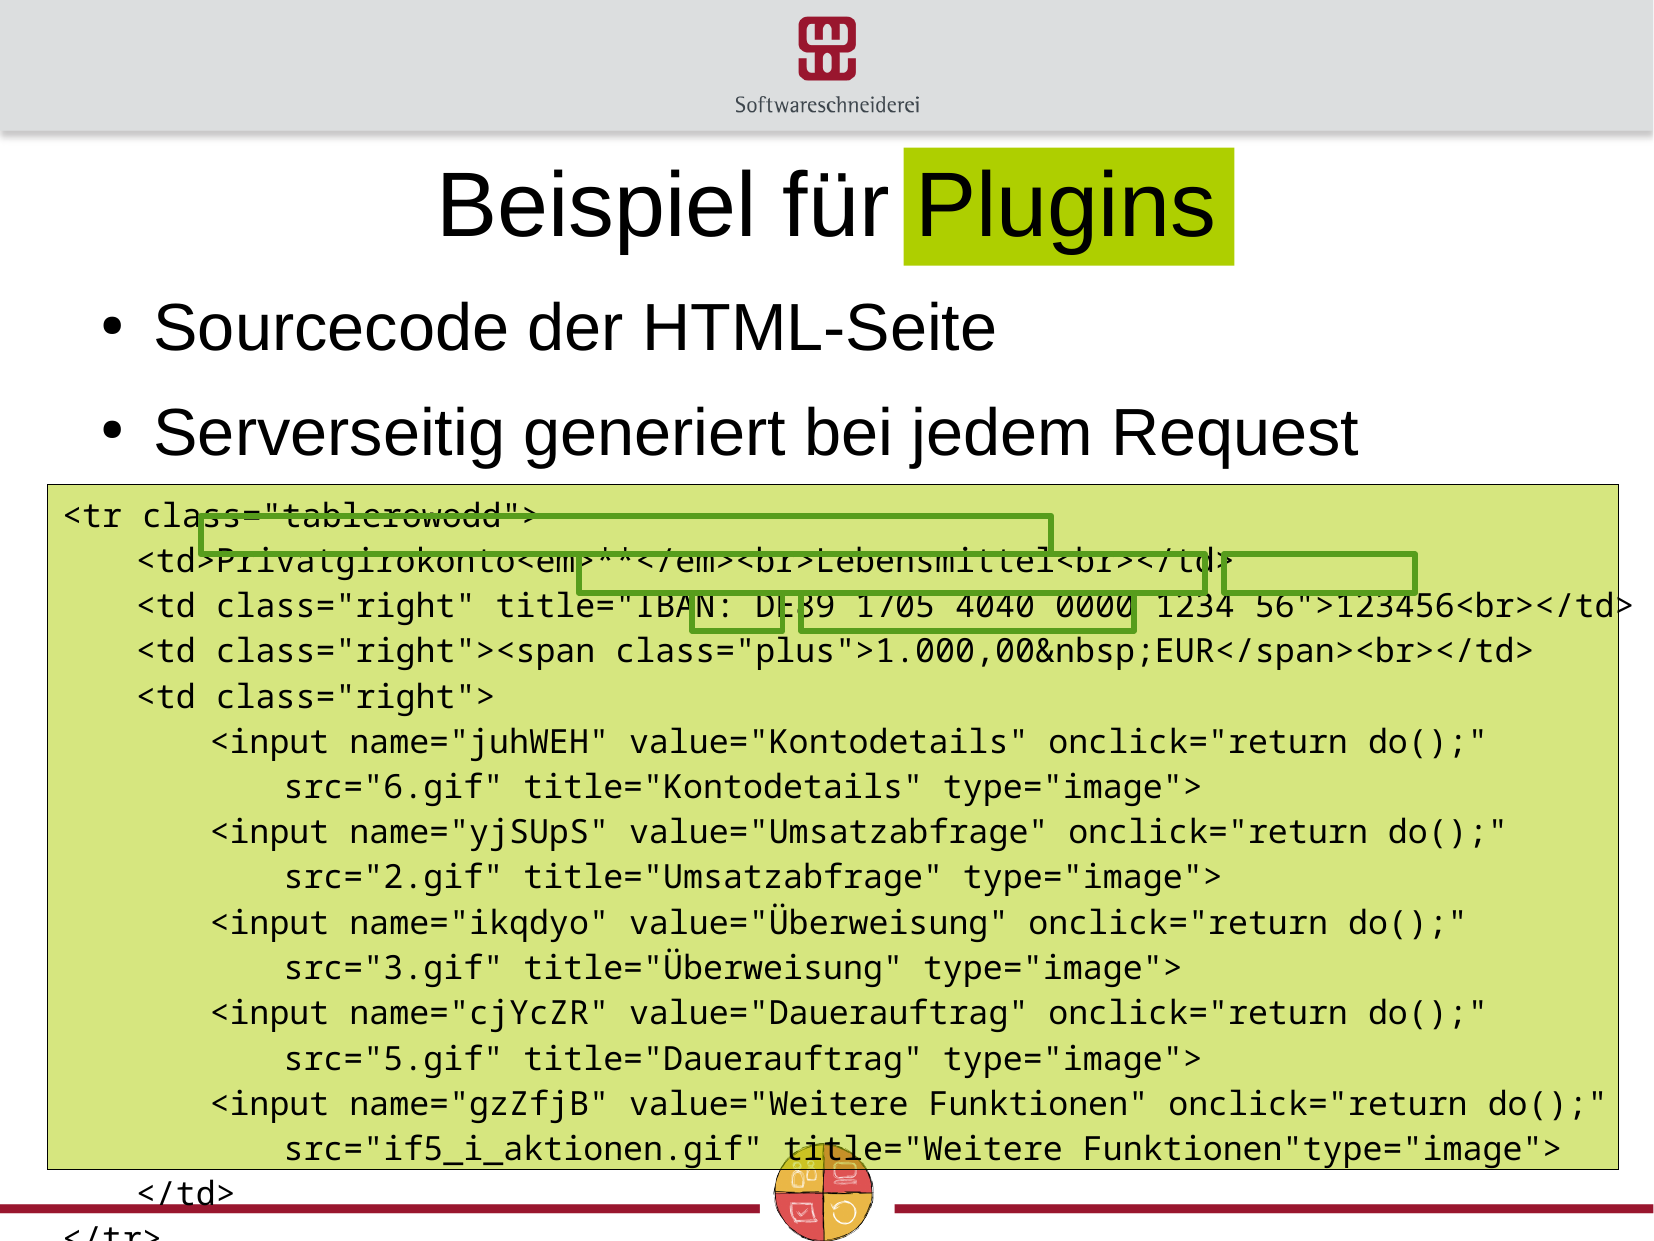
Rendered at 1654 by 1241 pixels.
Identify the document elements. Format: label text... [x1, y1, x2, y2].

list Sourcecode der HTML-Seite Serverseitig generiert bei jedem Request [82, 290, 1571, 484]
text_box <tr class="tablerowodd"> <td>Privatgirokonto<em>**</em><br>Lebensmittel<br></td> <td class="right" title="IBAN: DE89 1705 4040 0000 1234 56">123456<br></td> <td class="right"><span class="plus">1.000,00&nbsp;EUR</span><br></td> <td class="right"> <input name="juhWEH" value="Kontodetails" onclick="return do();" src="6.gif" title="Kontodetails" type="image"> <input name="yjSUpS" value="Umsatzabfrage" onclick="return do();" src="2.gif" title="Umsatzabfrage" type="image"> <input name="ikqdyo" value="Überweisung" onclick="return do();" src="3.gif" title="Überweisung" type="image"> <input name="cjYcZR" value="Dauerauftrag" onclick="return do();" src="5.gif" title="Dauerauftrag" type="image"> <input name="gzZfjB" value="Weitere Funktionen" onclick="return do();" src="if5_i_aktionen.gif" title="Weitere Funktionen"type="image"> </td> </tr> [47, 484, 1619, 1170]
text_box [903, 257, 1235, 266]
title Beispiel für Plugins [82, 147, 1571, 257]
picture [0, 0, 1654, 1241]
